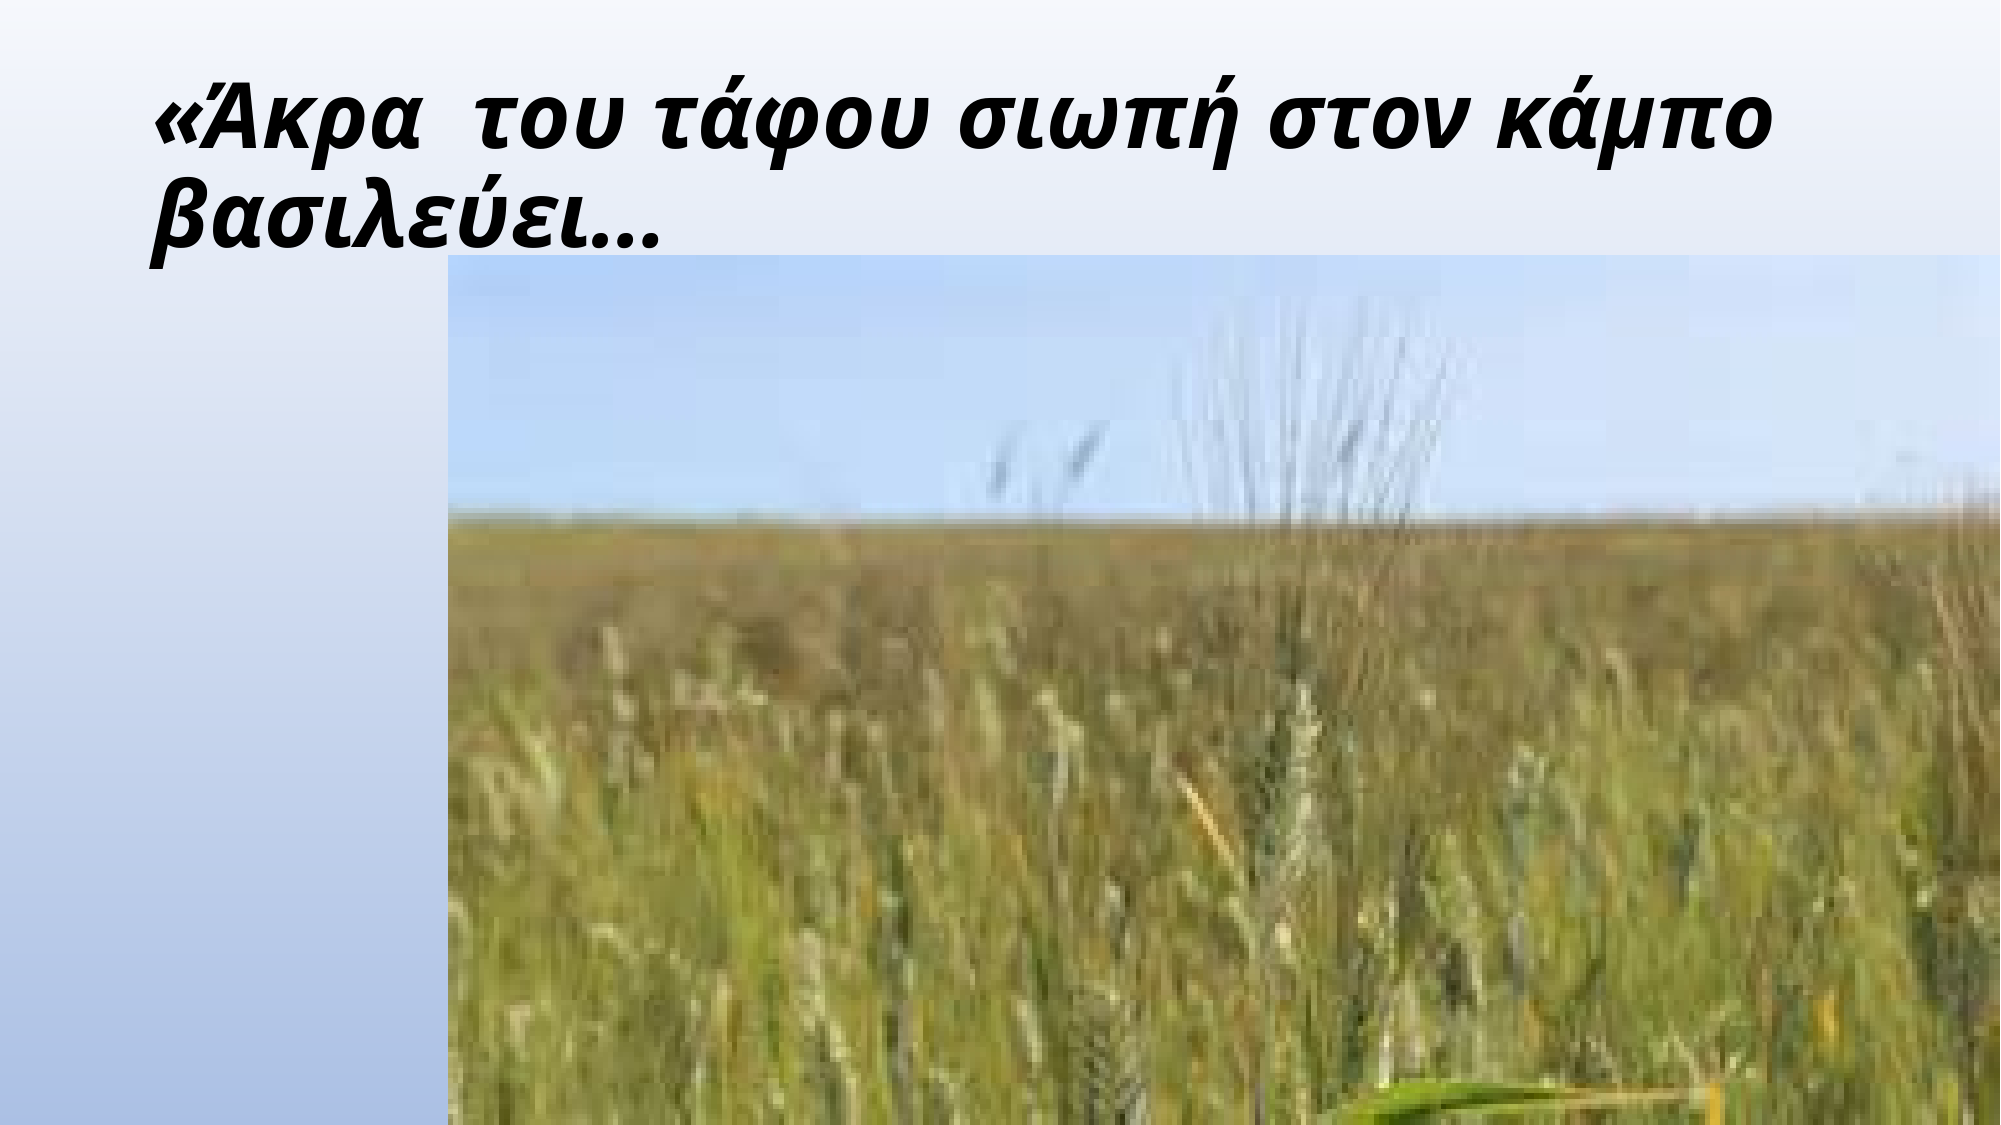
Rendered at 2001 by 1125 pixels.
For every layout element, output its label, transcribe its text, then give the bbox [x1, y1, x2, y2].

title «Άκρα του τάφου σιωπή στον κάμπο βασιλεύει… [137, 59, 1863, 278]
picture [448, 256, 2000, 1125]
